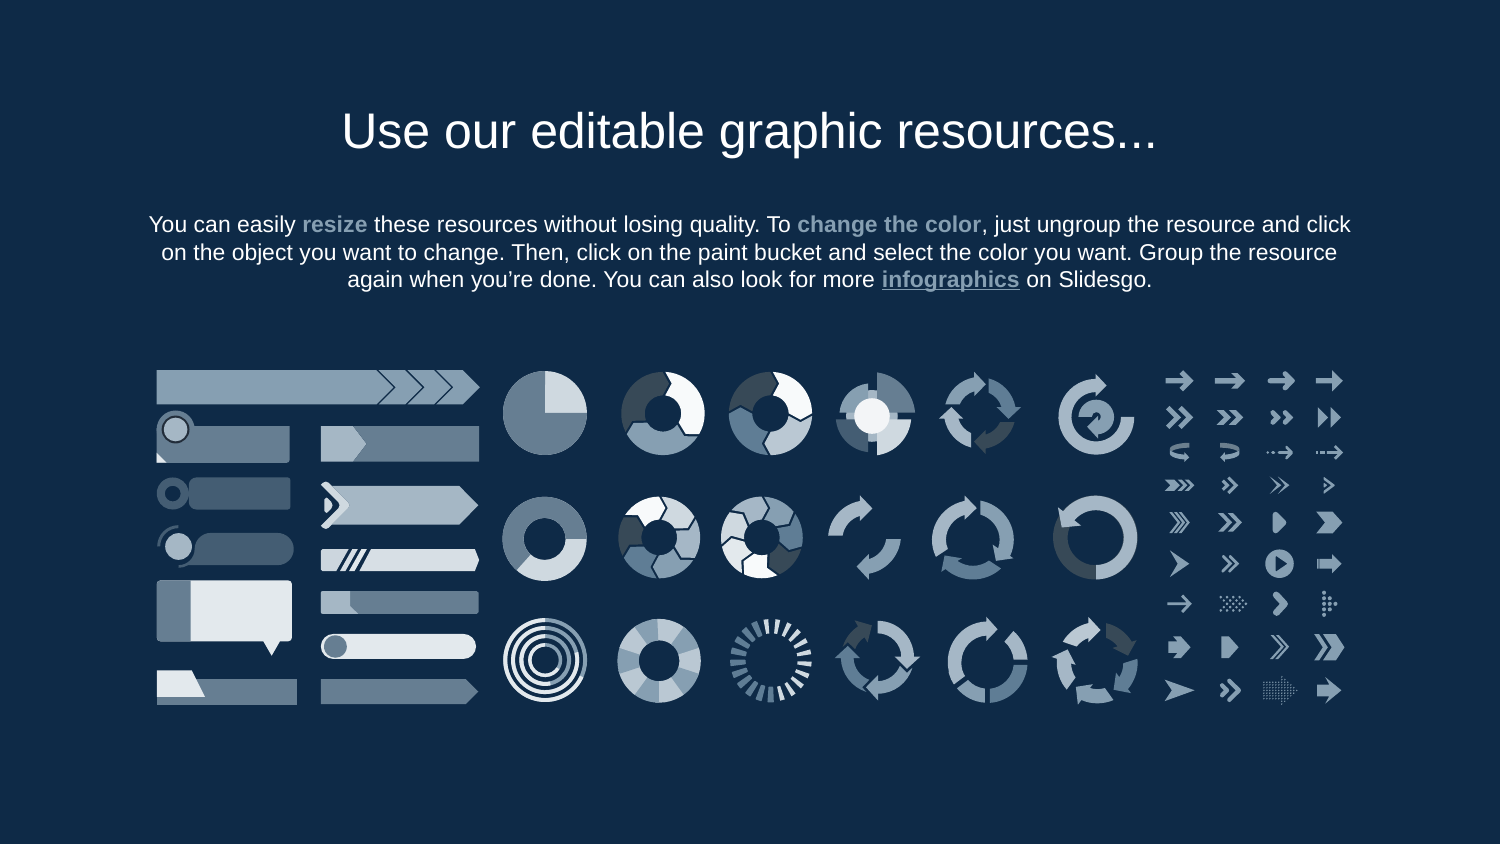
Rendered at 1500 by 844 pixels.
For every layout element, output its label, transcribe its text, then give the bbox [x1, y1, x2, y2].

text_box [1169, 550, 1190, 578]
text_box [502, 496, 587, 581]
text_box [1228, 410, 1244, 425]
text_box [877, 620, 921, 669]
text_box [165, 533, 192, 560]
text_box [349, 549, 367, 572]
text_box [784, 681, 796, 697]
text_box [788, 628, 801, 643]
text_box [1267, 371, 1295, 391]
text_box [1078, 399, 1115, 439]
text_box You can easily resize these resources without losing quality. To change the color, just ungroup the resource and click on the object you want to change. Then, click on the paint bucket and select the color you want. Group the resource again when you’re done. You can also look for more infographics on Slidesgo. [118, 194, 1382, 329]
text_box [1216, 410, 1232, 425]
text_box [793, 638, 808, 649]
text_box [1323, 477, 1335, 494]
text_box [1051, 649, 1076, 690]
text_box [617, 618, 701, 703]
text_box [1269, 476, 1282, 494]
text_box [1277, 476, 1290, 494]
text_box [1220, 442, 1240, 462]
text_box [503, 371, 587, 455]
text_box [1178, 405, 1194, 430]
text_box [1265, 549, 1294, 578]
text_box [1164, 479, 1195, 491]
text_box [1214, 373, 1246, 389]
text_box [1164, 679, 1195, 702]
text_box [1322, 607, 1332, 617]
text_box [947, 616, 998, 685]
text_box [1269, 635, 1290, 660]
text_box [618, 496, 701, 579]
text_box [1221, 479, 1230, 491]
text_box [980, 500, 1014, 561]
text_box [1227, 476, 1239, 495]
text_box [768, 687, 774, 702]
text_box [834, 645, 870, 692]
text_box [735, 637, 750, 649]
text_box [503, 618, 588, 702]
text_box [774, 619, 781, 635]
text_box [1314, 634, 1328, 661]
text_box [1058, 373, 1135, 455]
text_box [320, 549, 349, 572]
text_box [1330, 407, 1342, 428]
text_box [1222, 595, 1235, 612]
text_box [1053, 495, 1138, 580]
text_box [621, 371, 705, 456]
text_box [320, 591, 479, 614]
text_box [956, 679, 985, 703]
text_box [1317, 407, 1329, 428]
text_box [796, 649, 812, 657]
text_box [157, 525, 179, 547]
text_box [1227, 678, 1241, 703]
text_box [728, 371, 813, 456]
text_box [730, 660, 746, 666]
text_box [1168, 636, 1191, 659]
text_box [339, 549, 358, 572]
text_box [1075, 684, 1114, 705]
text_box [324, 497, 333, 513]
text_box [797, 661, 812, 667]
text_box [842, 620, 872, 650]
text_box [359, 549, 480, 572]
text_box [752, 621, 762, 637]
text_box [781, 622, 792, 638]
text_box [1113, 658, 1138, 694]
text_box [746, 681, 758, 696]
text_box [737, 675, 752, 688]
text_box [1004, 631, 1028, 660]
text_box [1317, 677, 1342, 704]
text_box [1232, 605, 1242, 612]
text_box [1322, 596, 1332, 606]
text_box [988, 378, 1022, 419]
text_box [794, 669, 810, 679]
text_box [156, 670, 297, 705]
text_box [1277, 445, 1293, 460]
text_box [156, 410, 290, 463]
text_box [1221, 636, 1239, 659]
text_box [777, 685, 785, 701]
text_box [1317, 554, 1342, 574]
text_box [731, 648, 747, 656]
text_box [320, 426, 480, 462]
text_box [732, 668, 748, 678]
text_box [931, 495, 977, 557]
text_box [1227, 513, 1242, 532]
text_box [835, 372, 916, 456]
text_box [1165, 370, 1194, 392]
text_box [1169, 512, 1190, 534]
text_box [1218, 513, 1233, 532]
text_box [1316, 511, 1343, 534]
text_box [828, 495, 873, 536]
text_box [989, 664, 1028, 703]
text_box [1169, 442, 1190, 462]
text_box [1272, 591, 1288, 616]
text_box [1221, 555, 1240, 573]
text_box [1272, 511, 1287, 534]
text_box [856, 539, 901, 580]
text_box [178, 532, 294, 568]
text_box [1235, 595, 1245, 606]
text_box [1106, 623, 1137, 656]
text_box [1167, 594, 1192, 613]
text_box [320, 679, 479, 705]
text_box [1326, 445, 1344, 460]
text_box [1323, 634, 1345, 661]
text_box [1315, 370, 1343, 392]
title Use our editable graphic resources... [118, 83, 1382, 163]
text_box [865, 665, 913, 701]
text_box [1062, 616, 1101, 647]
text_box [1270, 410, 1281, 425]
text_box [1165, 405, 1182, 430]
text_box [721, 496, 803, 579]
text_box [320, 481, 479, 529]
text_box [756, 685, 765, 701]
text_box [763, 619, 770, 634]
text_box [938, 407, 972, 448]
text_box [742, 627, 755, 642]
text_box [156, 477, 291, 510]
text_box [945, 371, 986, 405]
text_box [320, 633, 477, 659]
text_box [973, 422, 1015, 455]
text_box [1219, 683, 1230, 698]
text_box [1282, 410, 1294, 425]
text_box [156, 370, 480, 405]
text_box [156, 580, 292, 656]
text_box [941, 555, 1001, 580]
text_box [790, 676, 804, 689]
